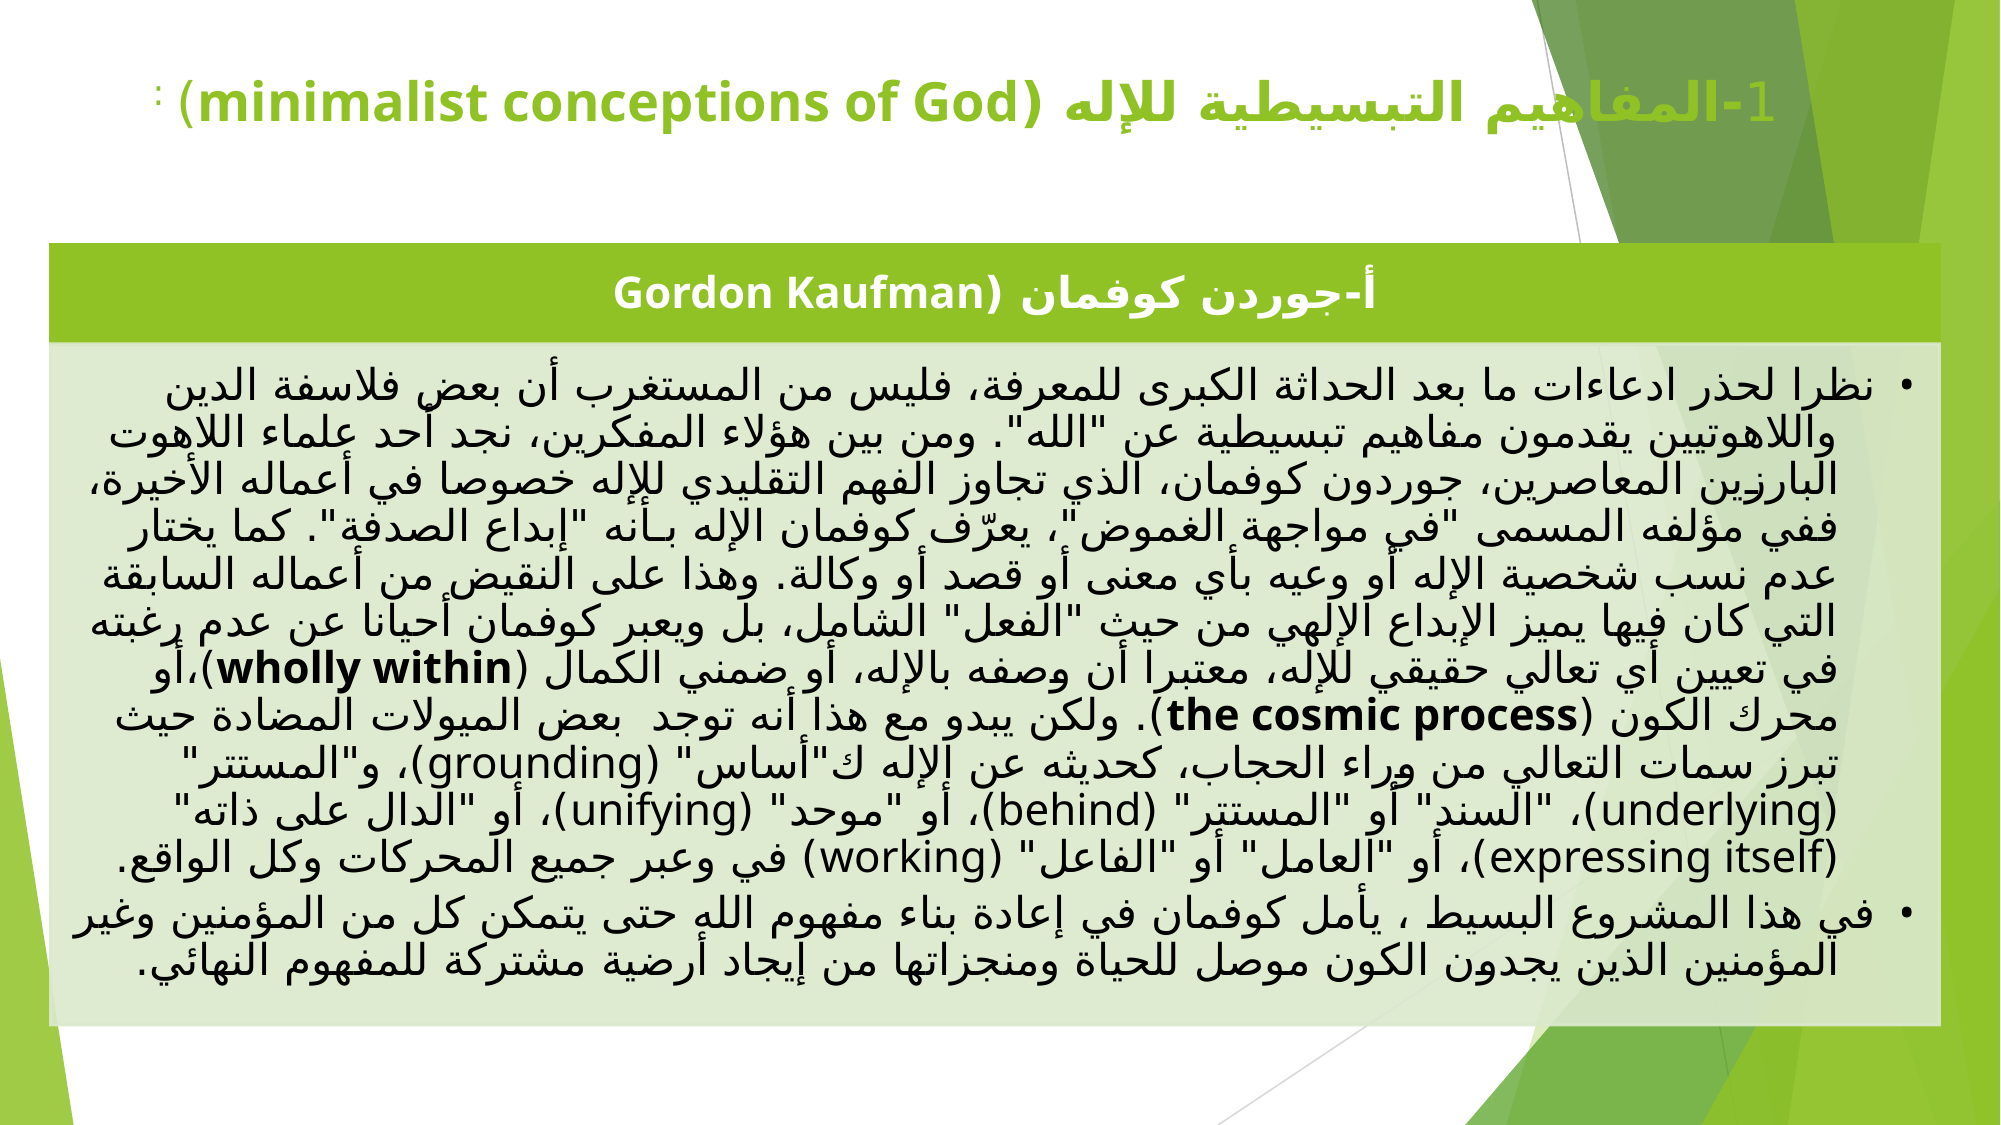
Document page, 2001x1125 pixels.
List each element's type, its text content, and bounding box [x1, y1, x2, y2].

text_box أ-جوردن كوفمان (Gordon Kaufman [50, 244, 1940, 343]
title 1-المفاهيم التبسيطية للإله (minimalist conceptions of God) : [137, 59, 1863, 186]
text_box نظرا لحذر ادعاءات ما بعد الحداثة الكبرى للمعرفة، فليس من المستغرب أن بعض فلاسفة الدين واللاهوتيين يقدمون مفاهيم تبسيطية عن "الله". ومن بين هؤلاء المفكرين، نجد أحد علماء اللاهوت البارزين المعاصرين، جوردون كوفمان، الذي تجاوز الفهم التقليدي للإله خصوصا في أعماله الأخيرة، ففي مؤلفه المسمى "في مواجهة الغموض"، يعرّف كوفمان الإله بـأنه "إبداع الصدفة". كما يختار عدم نسب شخصية الإله أو وعيه بأي معنى أو قصد أو وكالة. وهذا على النقيض من أعماله السابقة التي كان فيها يميز الإبداع الإلهي من حيث "الفعل" الشامل، بل ويعبر كوفمان أحيانا عن عدم رغبته في تعيين أي تعالي حقيقي للإله، معتبرا أن وصفه بالإله، أو ضمني الكمال (wholly within)،أو محرك الكون (the cosmic process). ولكن يبدو مع هذا أنه توجد بعض الميولات المضادة حيث تبرز سمات التعالي من وراء الحجاب، كحديثه عن الإله ك"أساس" (grounding)، و"المستتر" (underlying)، "السند" أو "المستتر" (behind)، أو "موحد" (unifying)، أو "الدال على ذاته" (expressing itself)، أو "العامل" أو "الفاعل" (working) في وعبر جميع المحركات وكل الواقع. في هذا المشروع البسيط ، يأمل كوفمان في إعادة بناء مفهوم الله حتى يتمكن كل من المؤمنين وغير المؤمنين الذين يجدون الكون موصل للحياة ومنجزاتها من إيجاد أرضية مشتركة للمفهوم النهائي. [50, 343, 1940, 1025]
